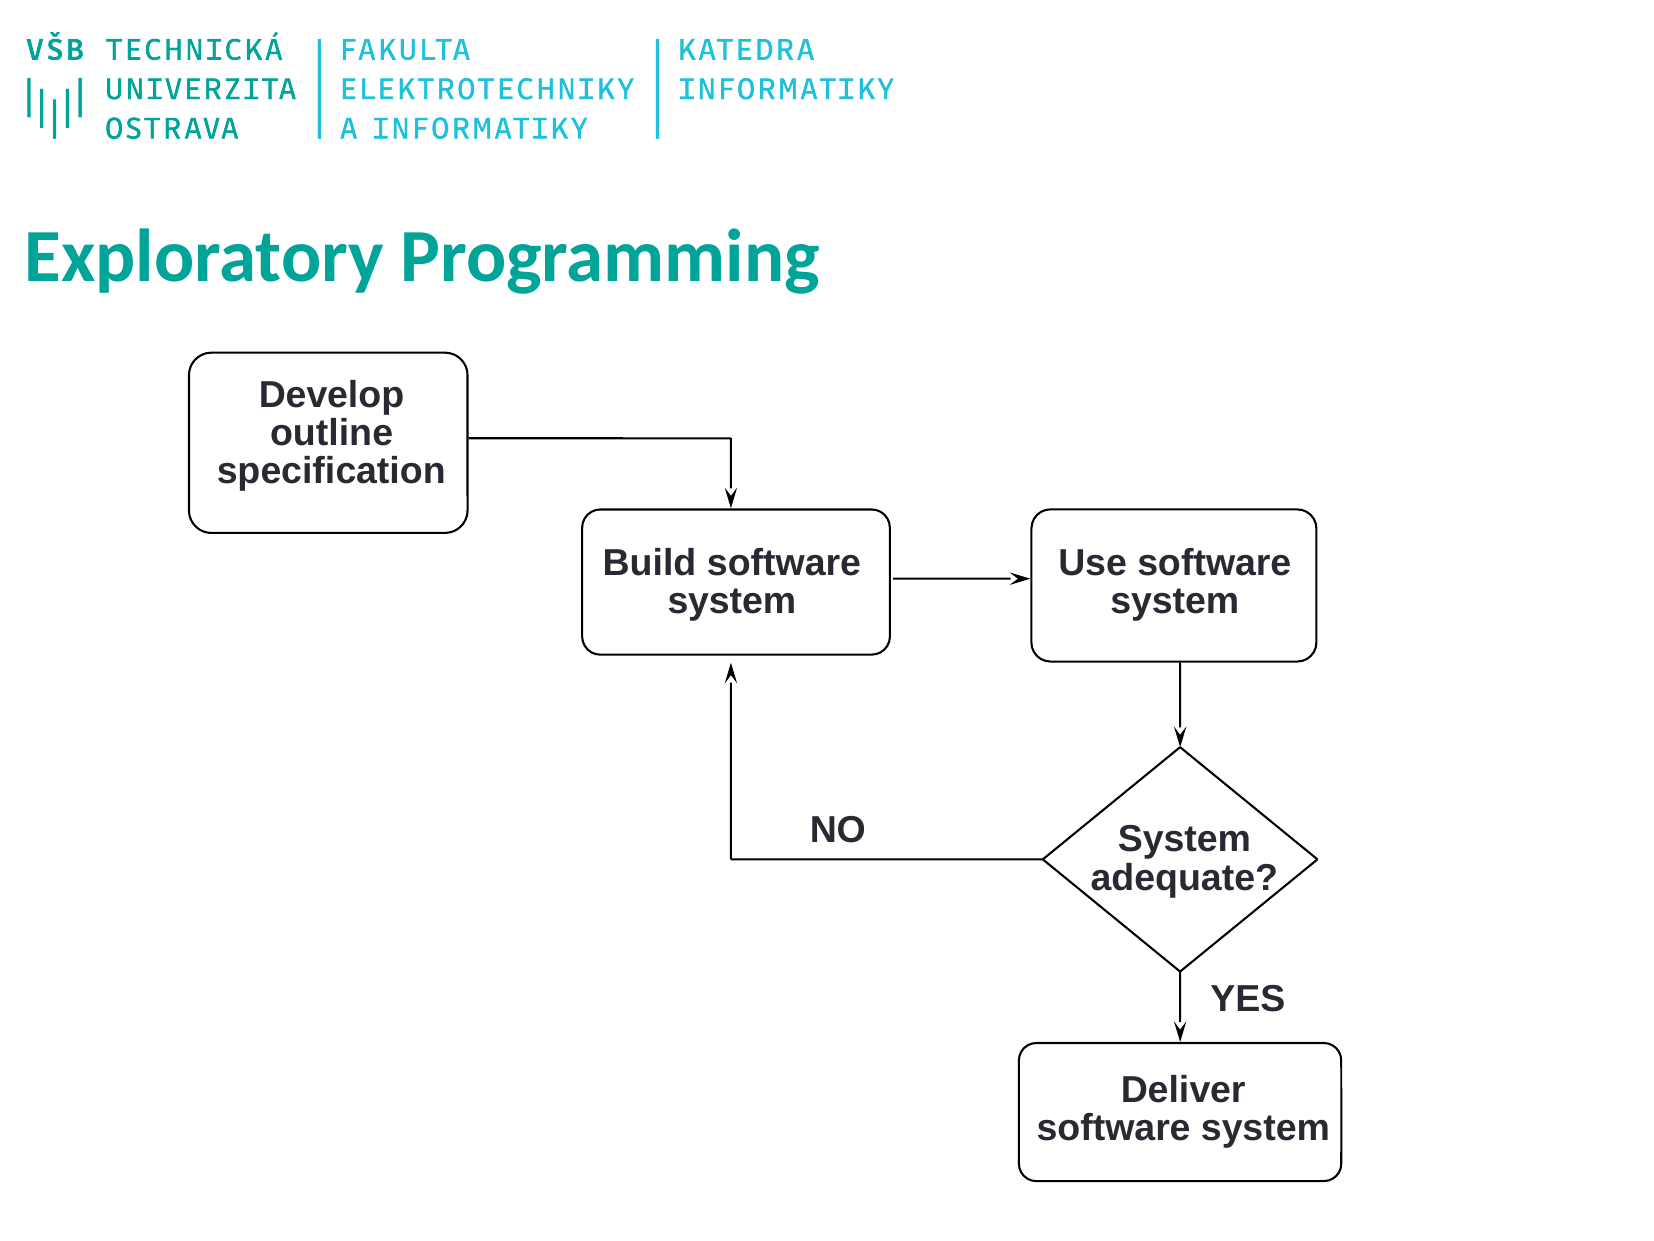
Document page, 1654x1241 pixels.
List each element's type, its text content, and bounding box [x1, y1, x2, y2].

text_box Deliver software system [1026, 1067, 1341, 1153]
title Exploratory Programming [24, 169, 1629, 301]
text_box [1018, 1043, 1342, 1182]
text_box Build software system [592, 541, 872, 626]
text_box System adequate? [1080, 817, 1289, 903]
picture [26, 31, 894, 139]
text_box NO [799, 807, 877, 855]
text_box YES [1199, 976, 1296, 1023]
text_box System adequate? [1269, 817, 1289, 833]
text_box System adequate? [1267, 885, 1289, 903]
text_box [582, 509, 890, 655]
text_box [1031, 509, 1317, 662]
text_box [188, 352, 468, 533]
text_box Develop outline specification [206, 372, 457, 496]
text_box Use software system [1047, 541, 1302, 626]
